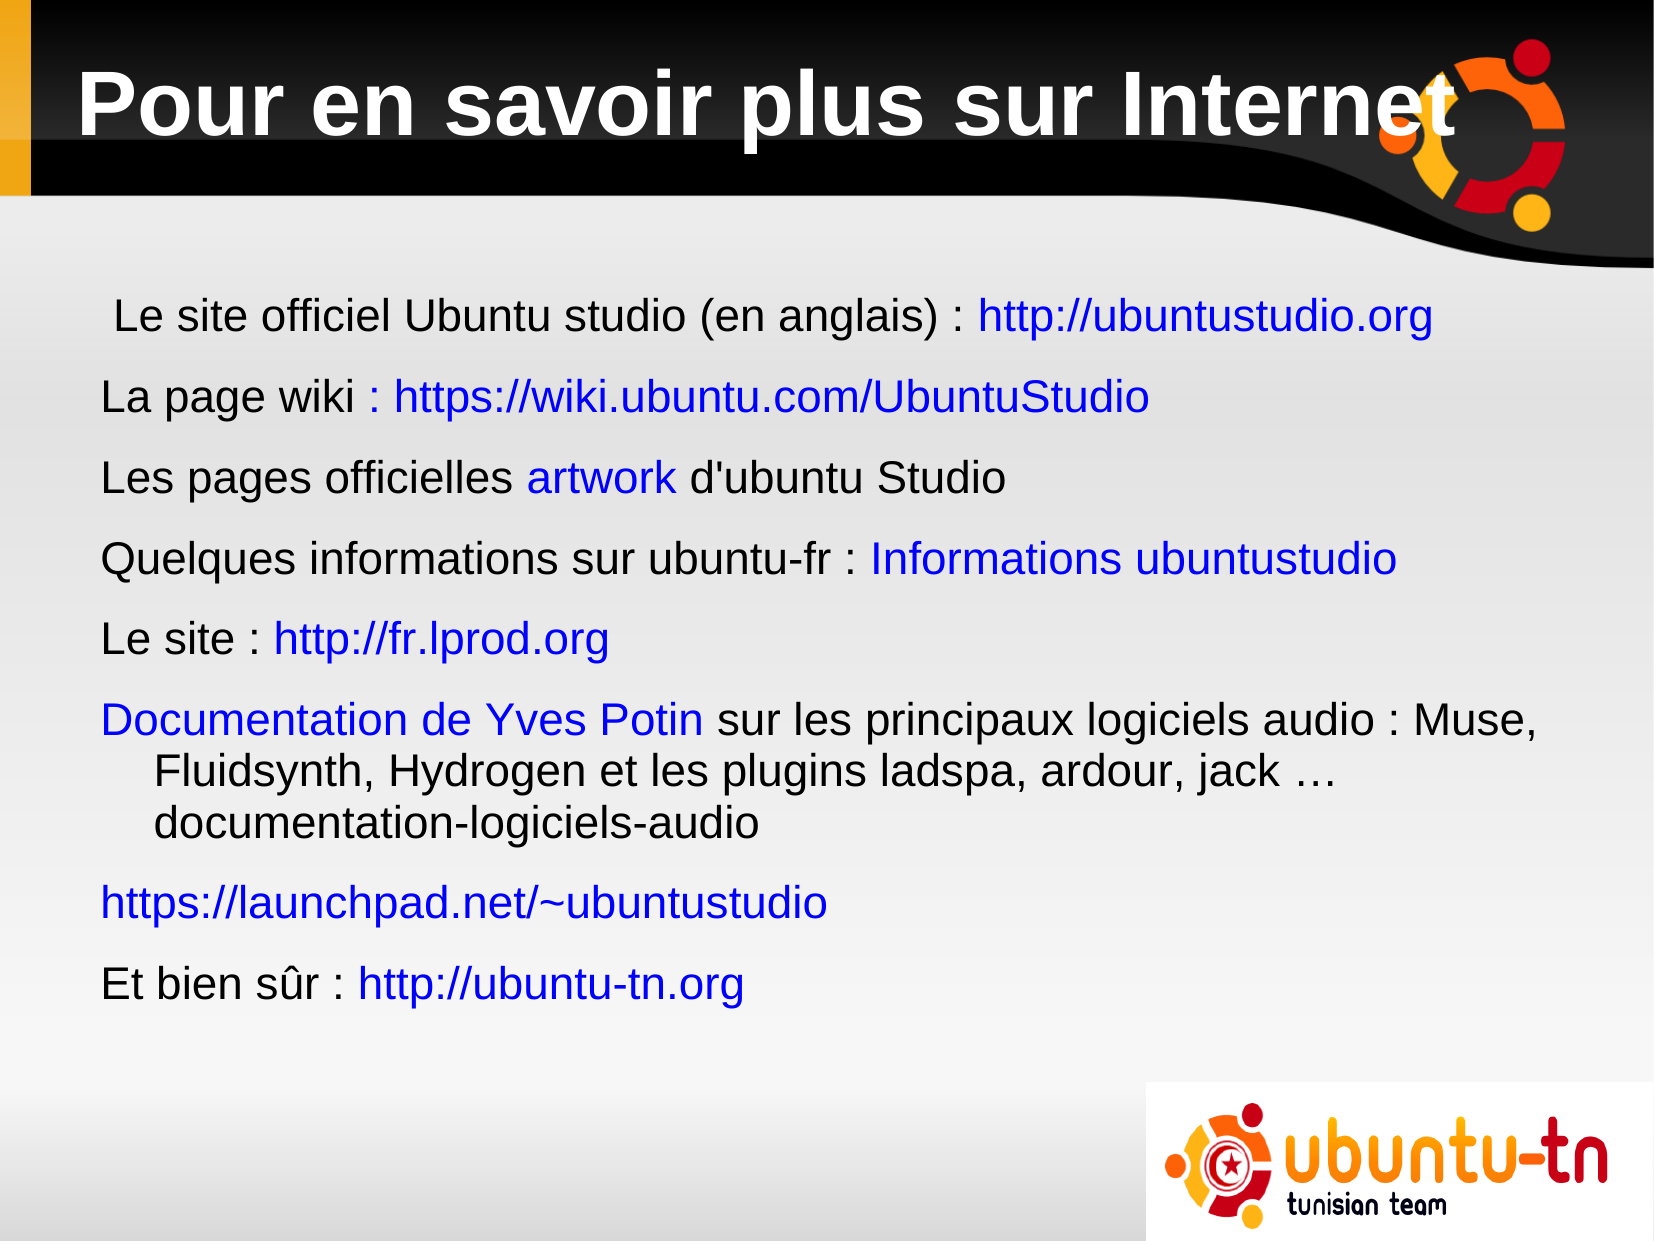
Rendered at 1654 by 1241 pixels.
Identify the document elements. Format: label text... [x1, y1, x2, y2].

title Pour en savoir plus sur Internet [76, 7, 1565, 200]
list Le site officiel Ubuntu studio (en anglais) : http://ubuntustudio.org La page wiki : https://wiki.ubuntu.com/UbuntuStudio Les pages officielles artwork d'ubuntu Studio Quelques informations sur ubuntu-fr : Informations ubuntustudio Le site : http://fr.lprod.org Documentation de Yves Potin sur les principaux logiciels audio : Muse, Fluidsynth, Hydrogen et les plugins ladspa, ardour, jack … documentation-logiciels-audio https://launchpad.net/~ubuntustudio Et bien sûr : http://ubuntu-tn.org [82, 290, 1571, 1094]
picture [0, 0, 1654, 1241]
